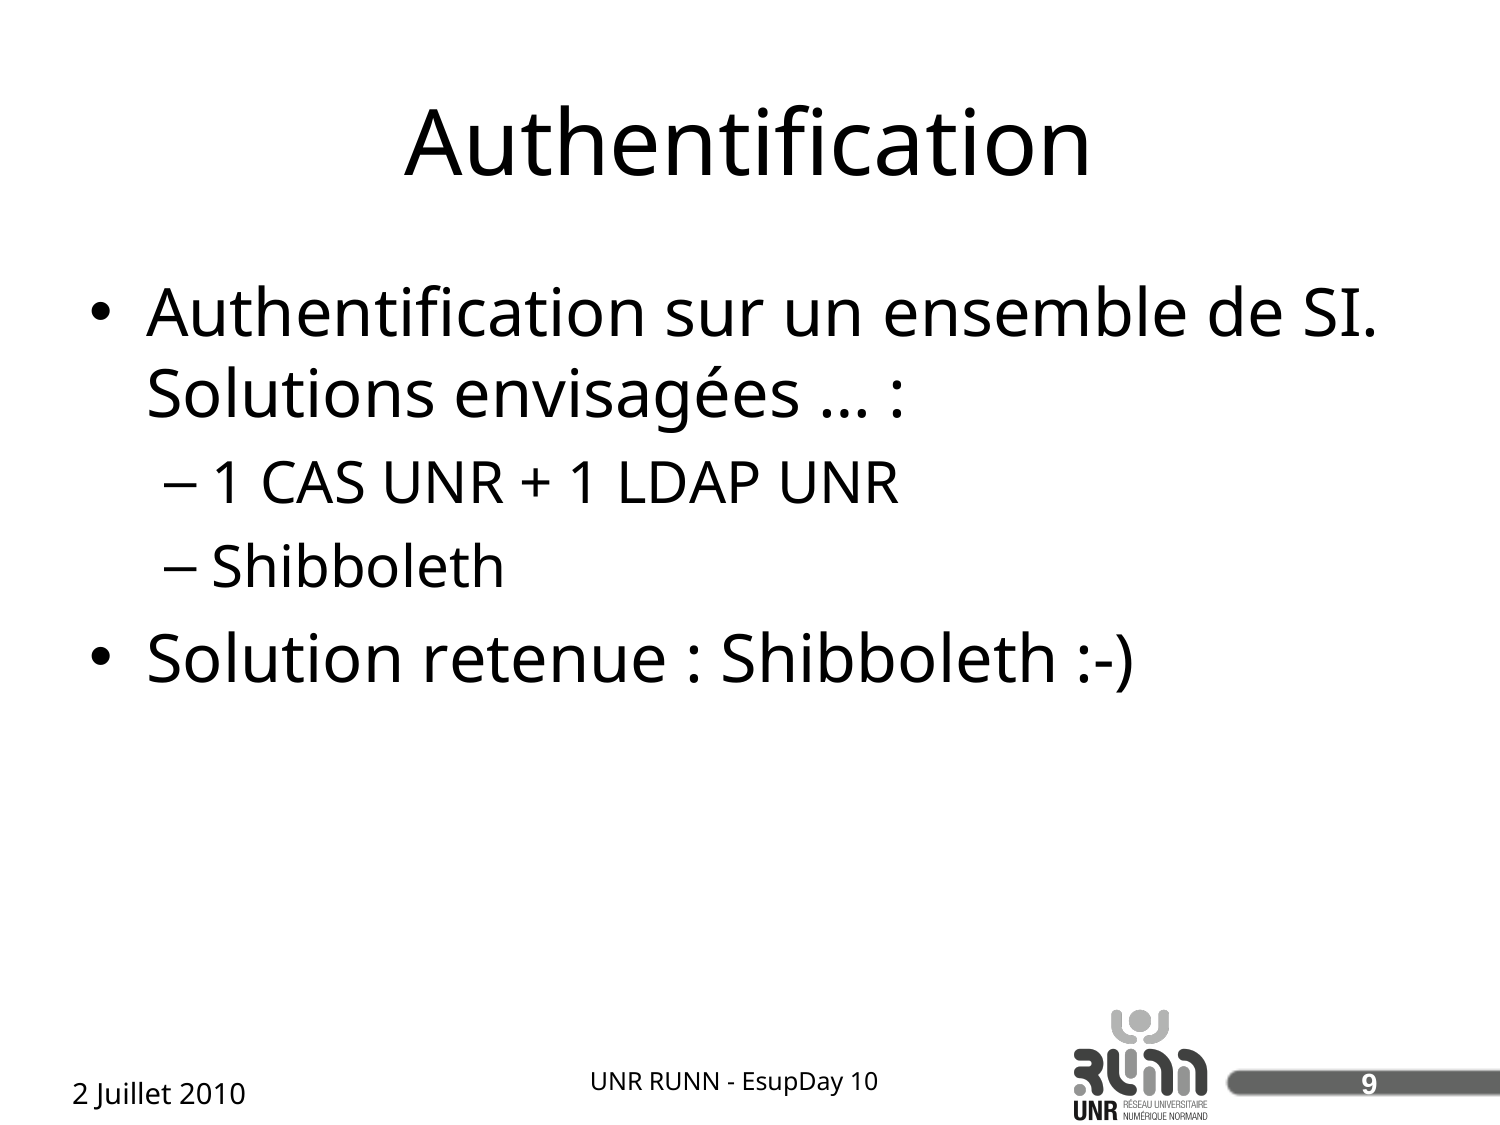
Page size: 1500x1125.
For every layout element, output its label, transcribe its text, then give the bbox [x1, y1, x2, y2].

list Authentification sur un ensemble de SI. Solutions envisagées … : 1 CAS UNR + 1 LDAP UNR Shibboleth Solution retenue : Shibboleth :-) [75, 262, 1426, 1006]
picture [1068, 1006, 1213, 1125]
title Authentification [75, 13, 1426, 262]
picture [1220, 1065, 1500, 1103]
